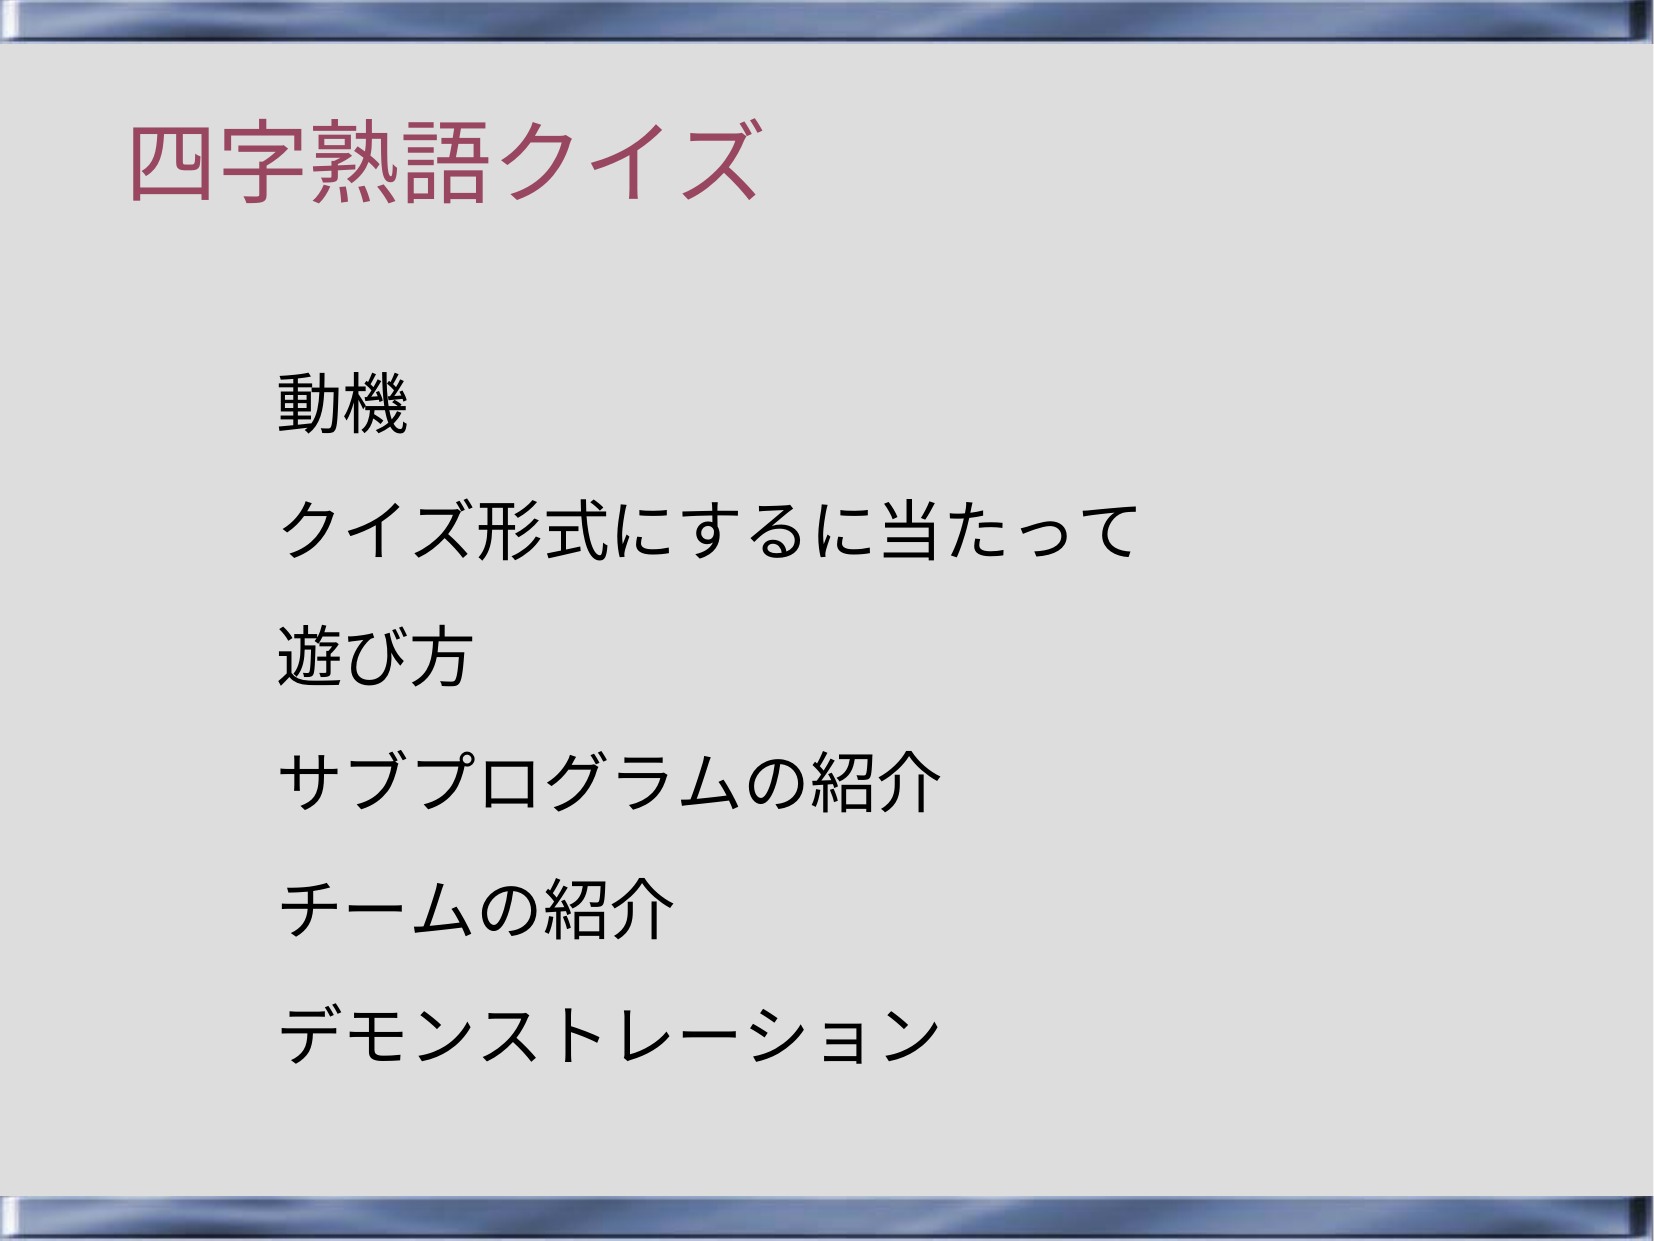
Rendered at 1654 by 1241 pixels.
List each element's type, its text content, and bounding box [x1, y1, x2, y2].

list 動機 クイズ形式にするに当たって 遊び方 サブプログラムの紹介 チームの紹介 デモンストレーション [258, 351, 1633, 1207]
picture [0, 0, 1654, 44]
title 四字熟語クイズ [125, 64, 1538, 249]
picture [0, 1196, 1654, 1241]
